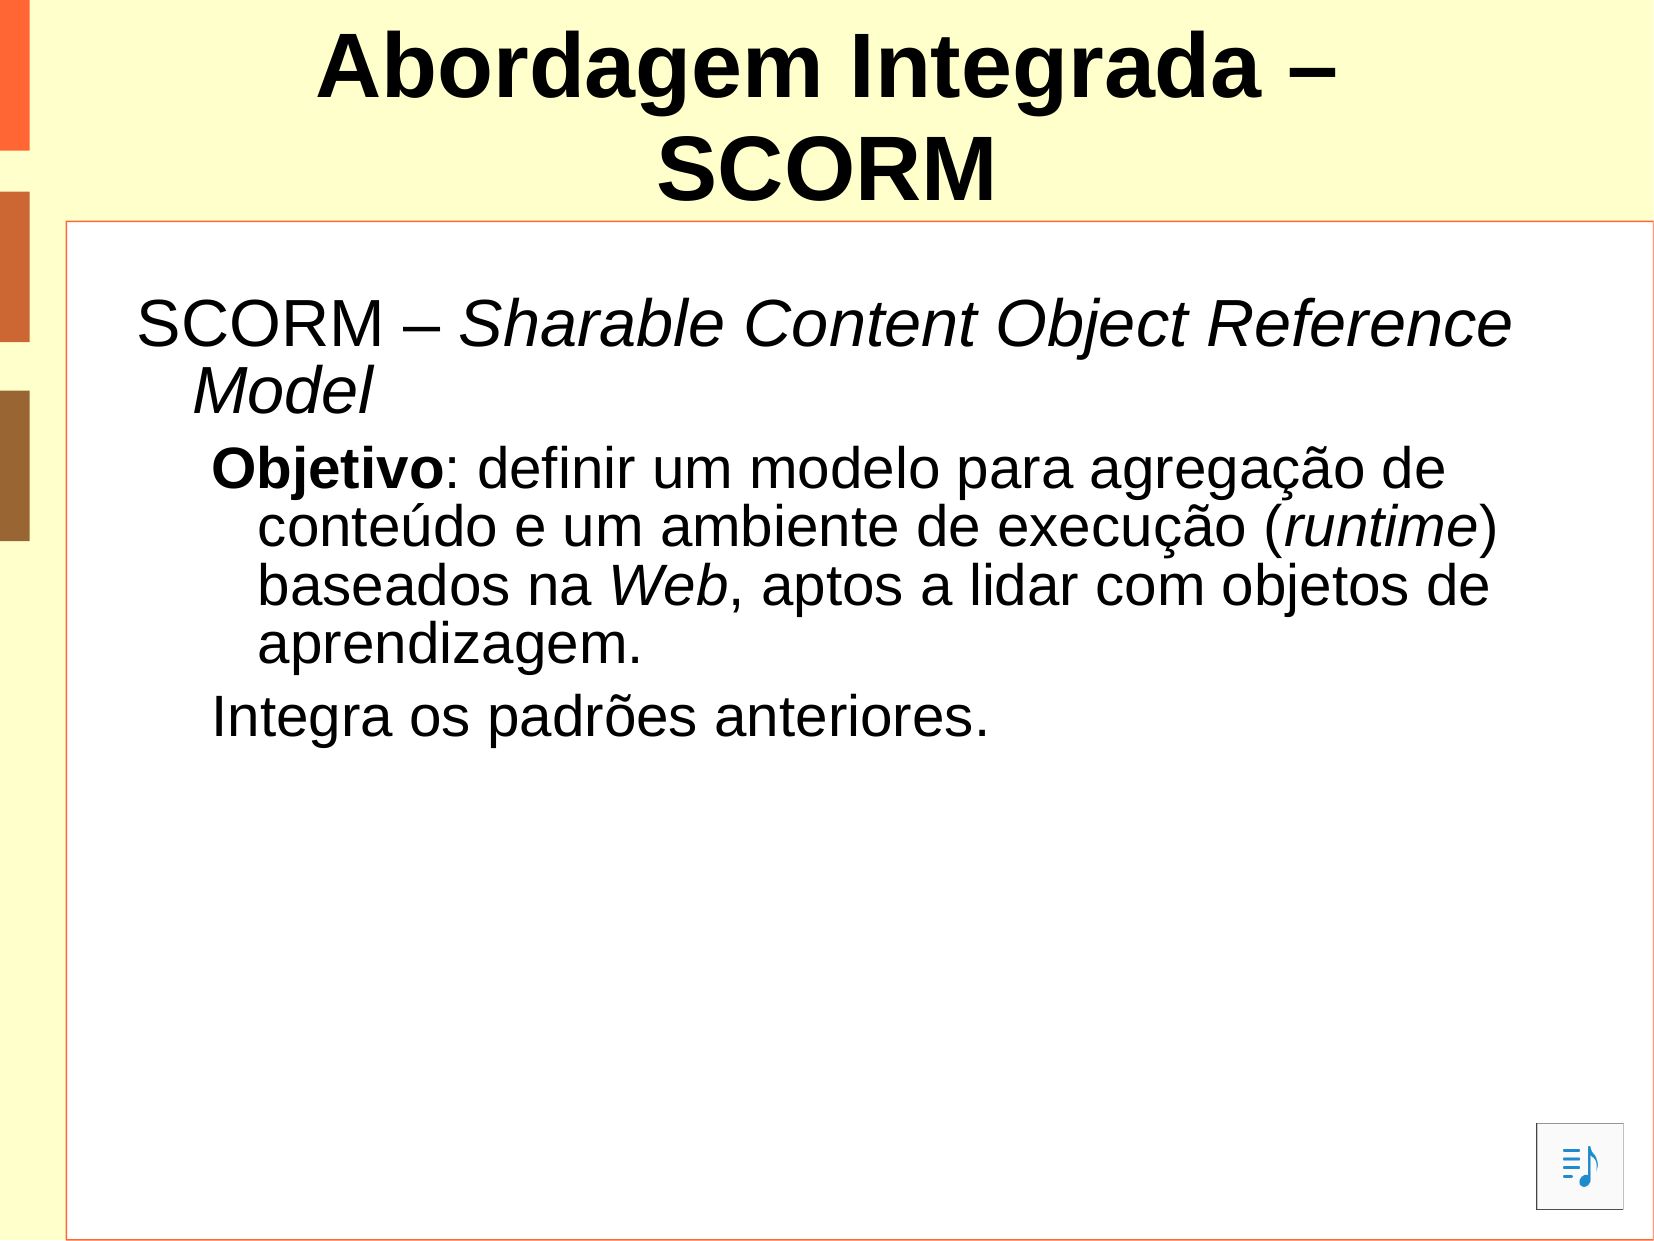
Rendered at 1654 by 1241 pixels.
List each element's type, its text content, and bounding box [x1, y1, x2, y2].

text_box [1535, 1122, 1625, 1211]
title Abordagem Integrada – SCORM [121, 6, 1534, 229]
list SCORM – Sharable Content Object Reference Model Objetivo: definir um modelo para agregação de conteúdo e um ambiente de execução (runtime) baseados na Web, aptos a lidar com objetos de aprendizagem. Integra os padrões anteriores. [121, 284, 1534, 1181]
